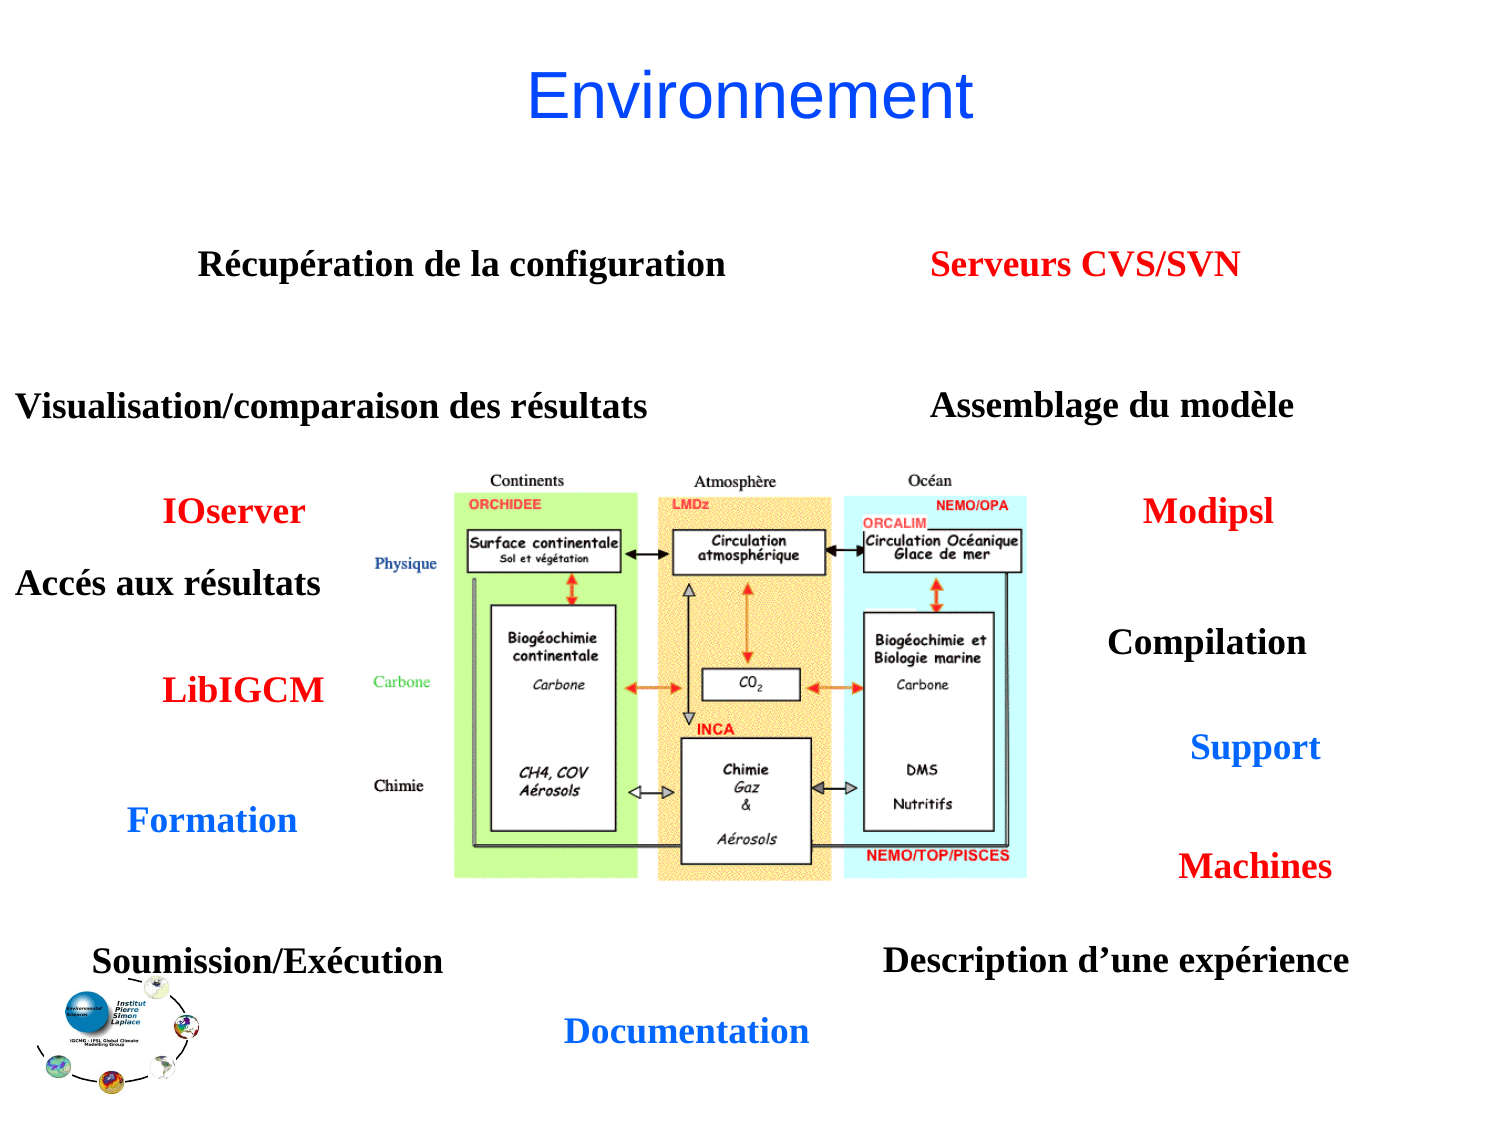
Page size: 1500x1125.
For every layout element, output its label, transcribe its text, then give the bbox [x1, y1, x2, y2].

text_box Accés aux résultats [0, 550, 538, 612]
text_box Machines [1163, 833, 1389, 894]
picture [348, 466, 1058, 905]
text_box Description d’une expérience [868, 927, 1500, 988]
text_box Documentation [549, 998, 904, 1059]
text_box Compilation [1092, 609, 1353, 671]
text_box Visualisation/comparaison des résultats [0, 373, 768, 434]
title Environnement [75, 0, 1426, 186]
text_box Modipsl [1128, 478, 1353, 540]
text_box Récupération de la configuration [183, 231, 857, 293]
picture [148, 1054, 176, 1080]
text_box Assemblage du modèle [915, 372, 1500, 433]
text_box Support [1175, 714, 1400, 776]
picture [97, 1069, 125, 1095]
text_box LibIGCM [147, 656, 373, 718]
text_box Serveurs CVS/SVN [915, 231, 1365, 293]
picture [172, 1013, 200, 1040]
picture [44, 1054, 72, 1079]
text_box Soumission/Exécution [76, 928, 597, 990]
text_box IOserver [147, 478, 373, 540]
picture [65, 990, 170, 1048]
text_box Formation [112, 786, 337, 848]
